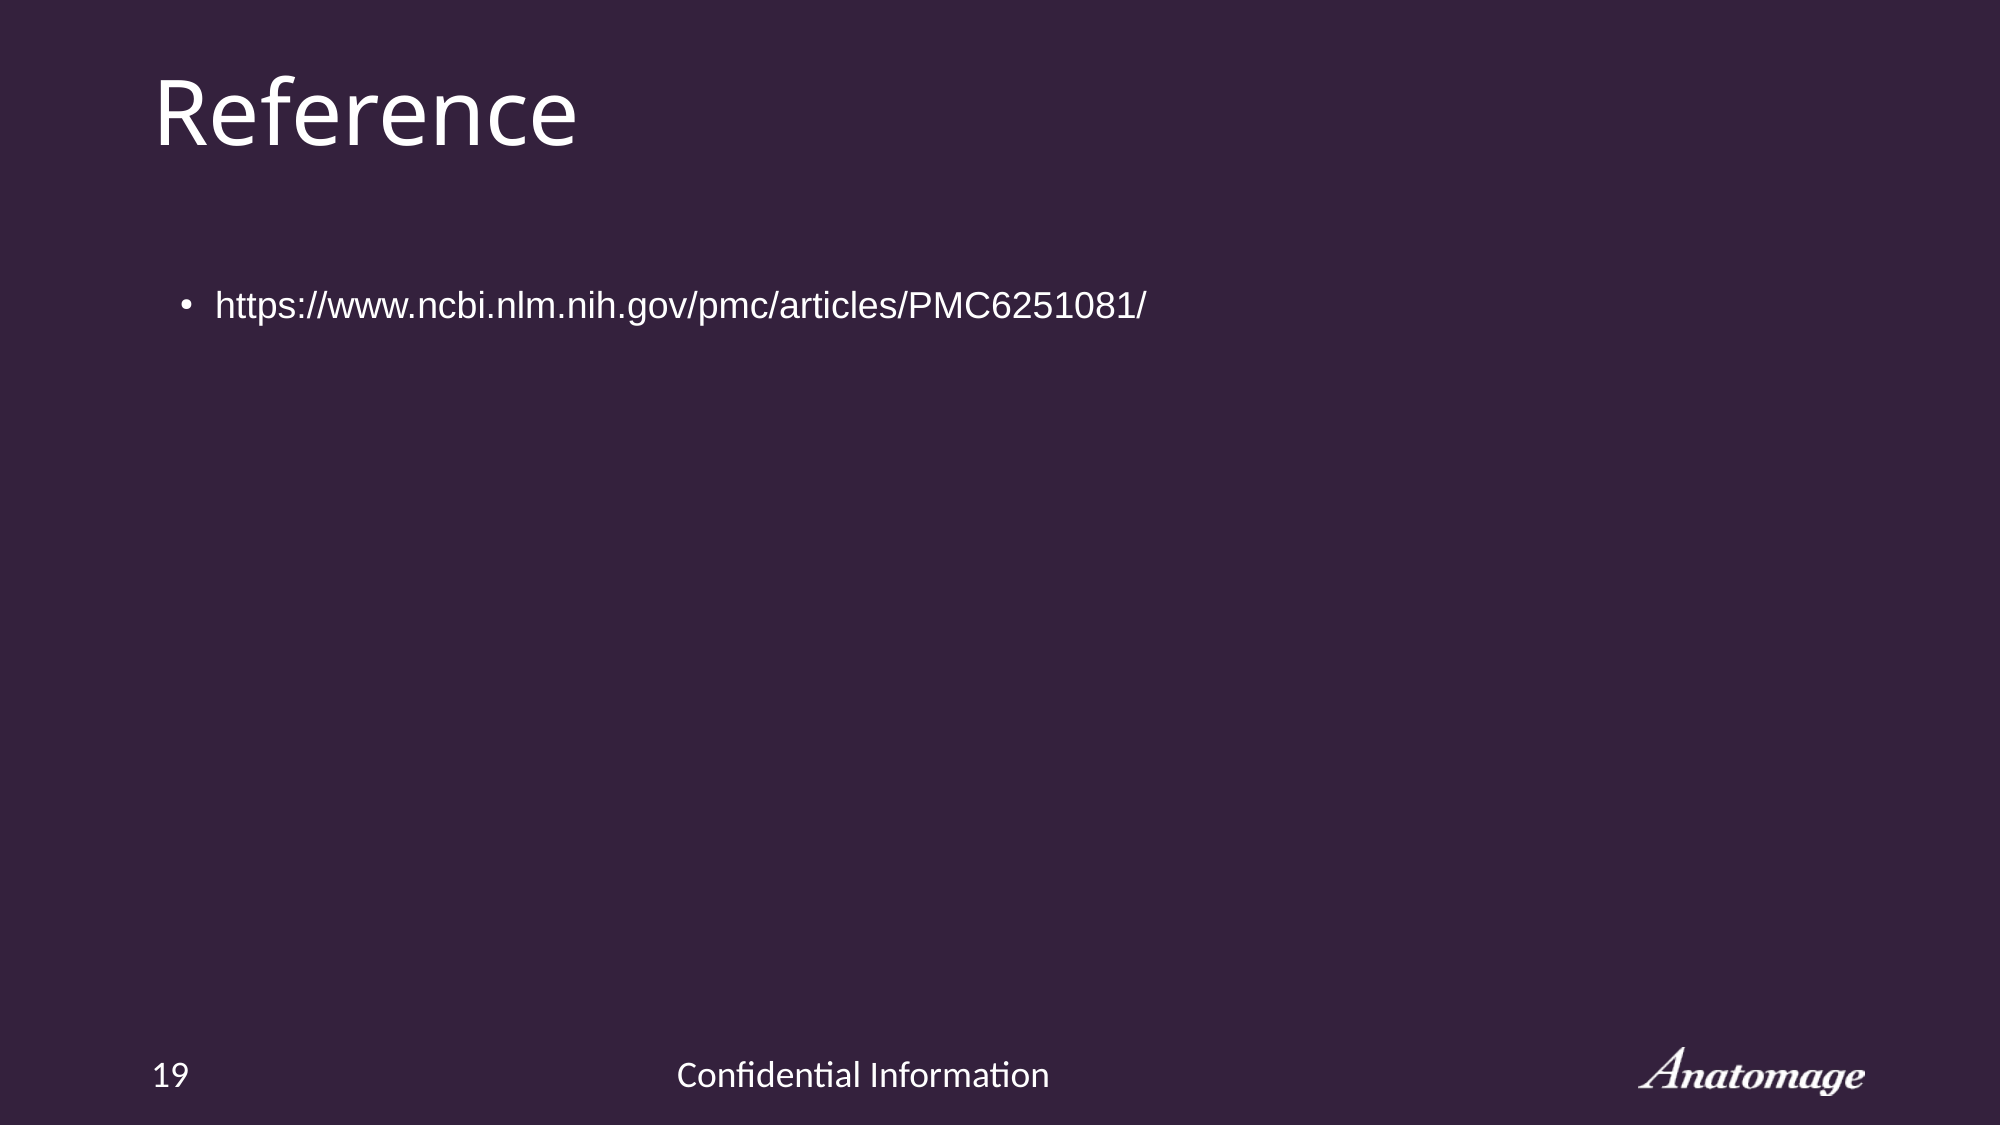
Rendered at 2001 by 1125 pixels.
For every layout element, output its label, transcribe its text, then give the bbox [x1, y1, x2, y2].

title Reference [137, 60, 1863, 278]
slide_number 19 [136, 1042, 587, 1103]
footer Confidential Information [662, 1042, 1338, 1103]
picture [1638, 1047, 1865, 1096]
text_box https://www.ncbi.nlm.nih.gov/pmc/articles/PMC6251081/ [165, 277, 1291, 755]
